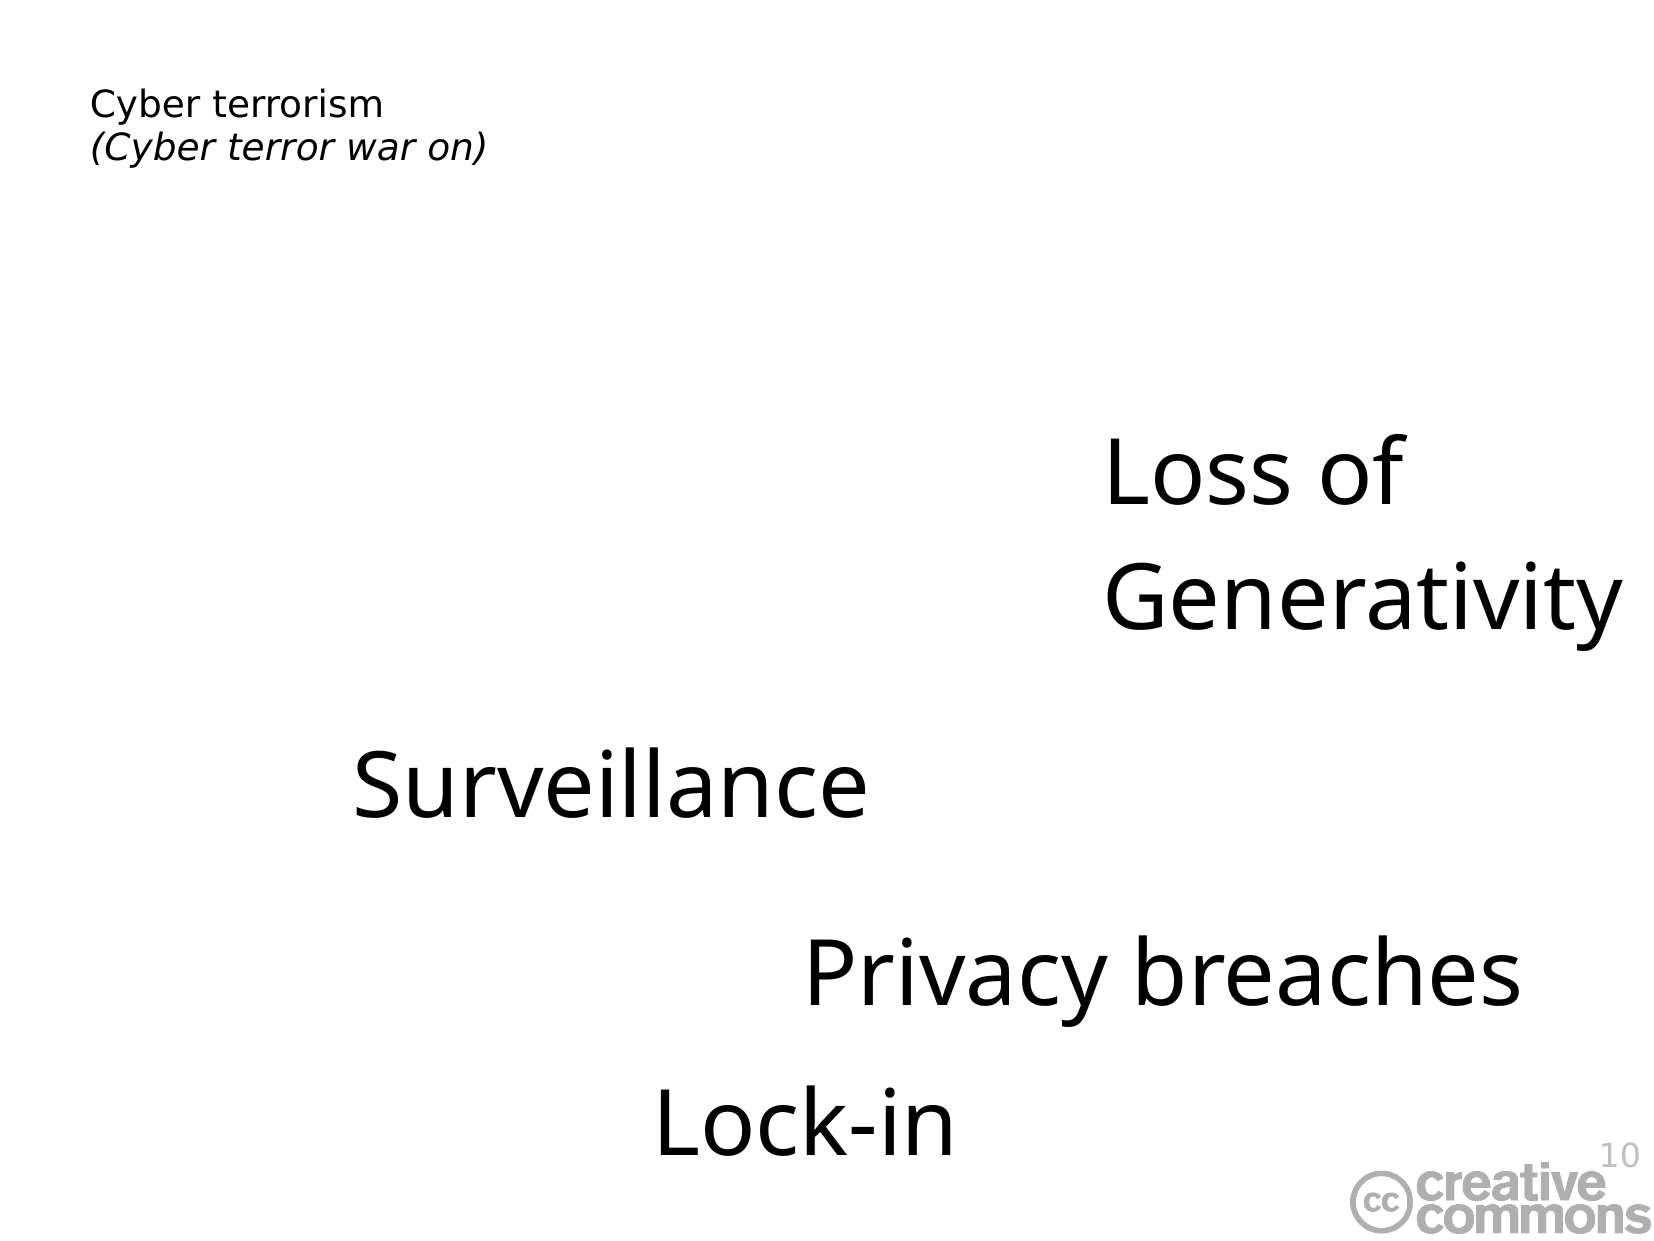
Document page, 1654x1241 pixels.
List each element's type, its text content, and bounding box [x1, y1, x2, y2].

text_box Loss of Generativity [1087, 399, 1569, 638]
text_box Lock-in [637, 1050, 958, 1188]
text_box Surveillance [337, 712, 858, 851]
picture [1350, 1162, 1651, 1234]
text_box Cyber terrorism (Cyber terror war on) [75, 75, 495, 177]
text_box Privacy breaches [787, 900, 1508, 1038]
